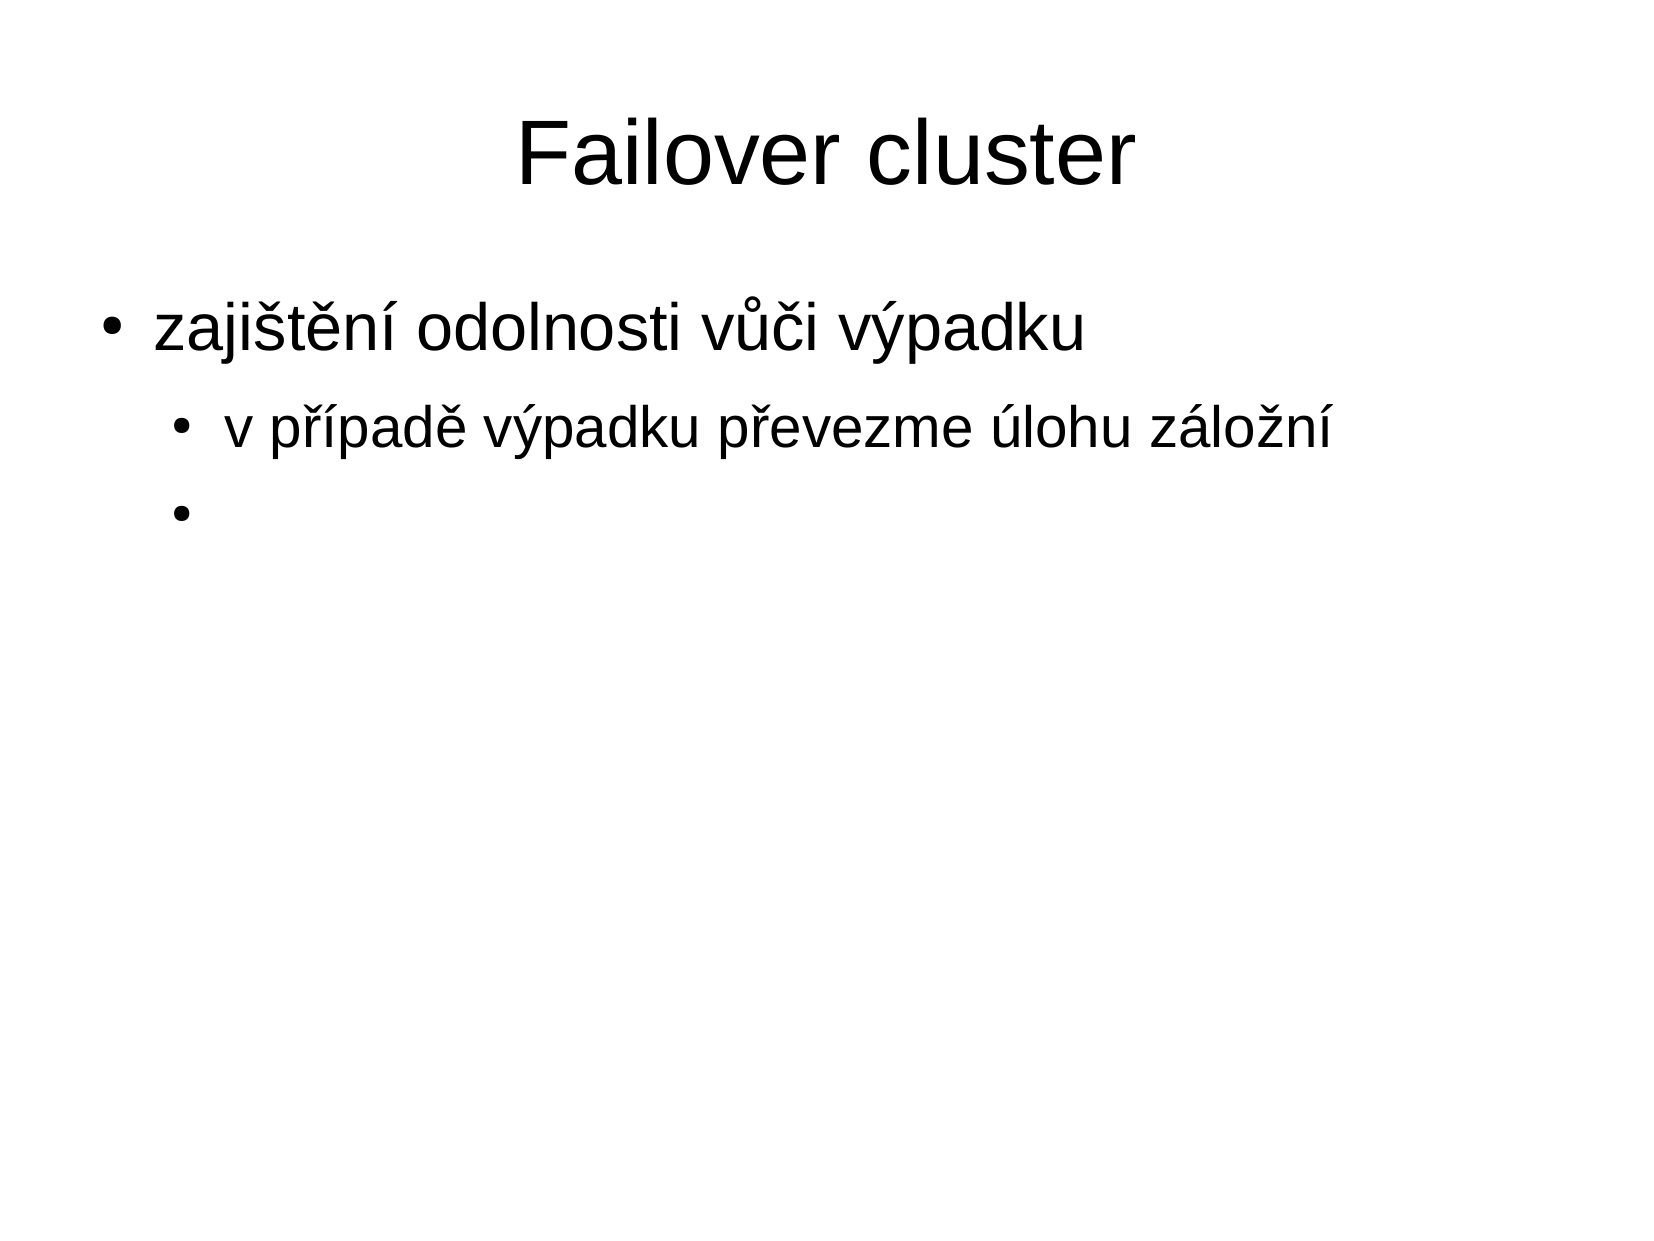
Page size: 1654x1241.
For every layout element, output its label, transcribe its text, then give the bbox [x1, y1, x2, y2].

list zajištění odolnosti vůči výpadku v případě výpadku převezme úlohu záložní [82, 290, 1571, 1109]
title Failover cluster [82, 49, 1571, 257]
